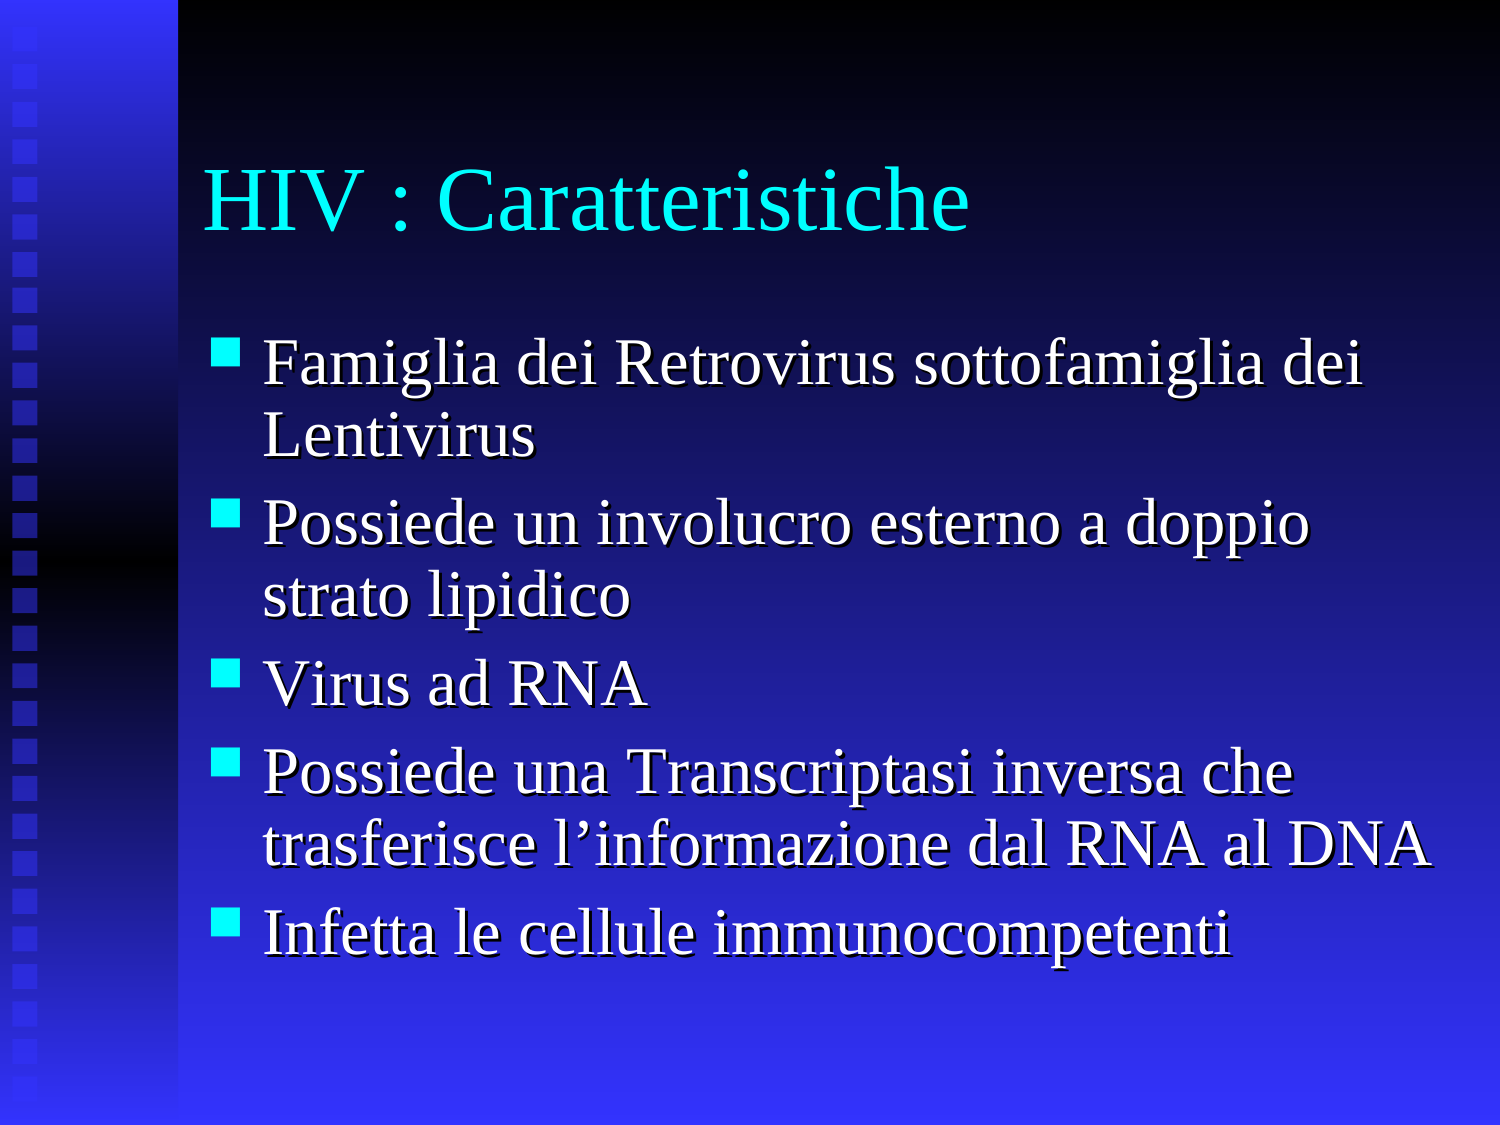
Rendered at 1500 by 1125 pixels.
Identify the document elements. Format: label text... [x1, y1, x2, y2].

text_box HIV : Caratteristiche [187, 99, 1463, 288]
text_box Famiglia dei Retrovirus sottofamiglia dei Lentivirus Possiede un involucro esterno a doppio strato lipidico Virus ad RNA Possiede una Transcriptasi inversa che trasferisce l’informazione dal RNA al DNA Infetta le cellule immunocompetenti [191, 319, 1467, 995]
